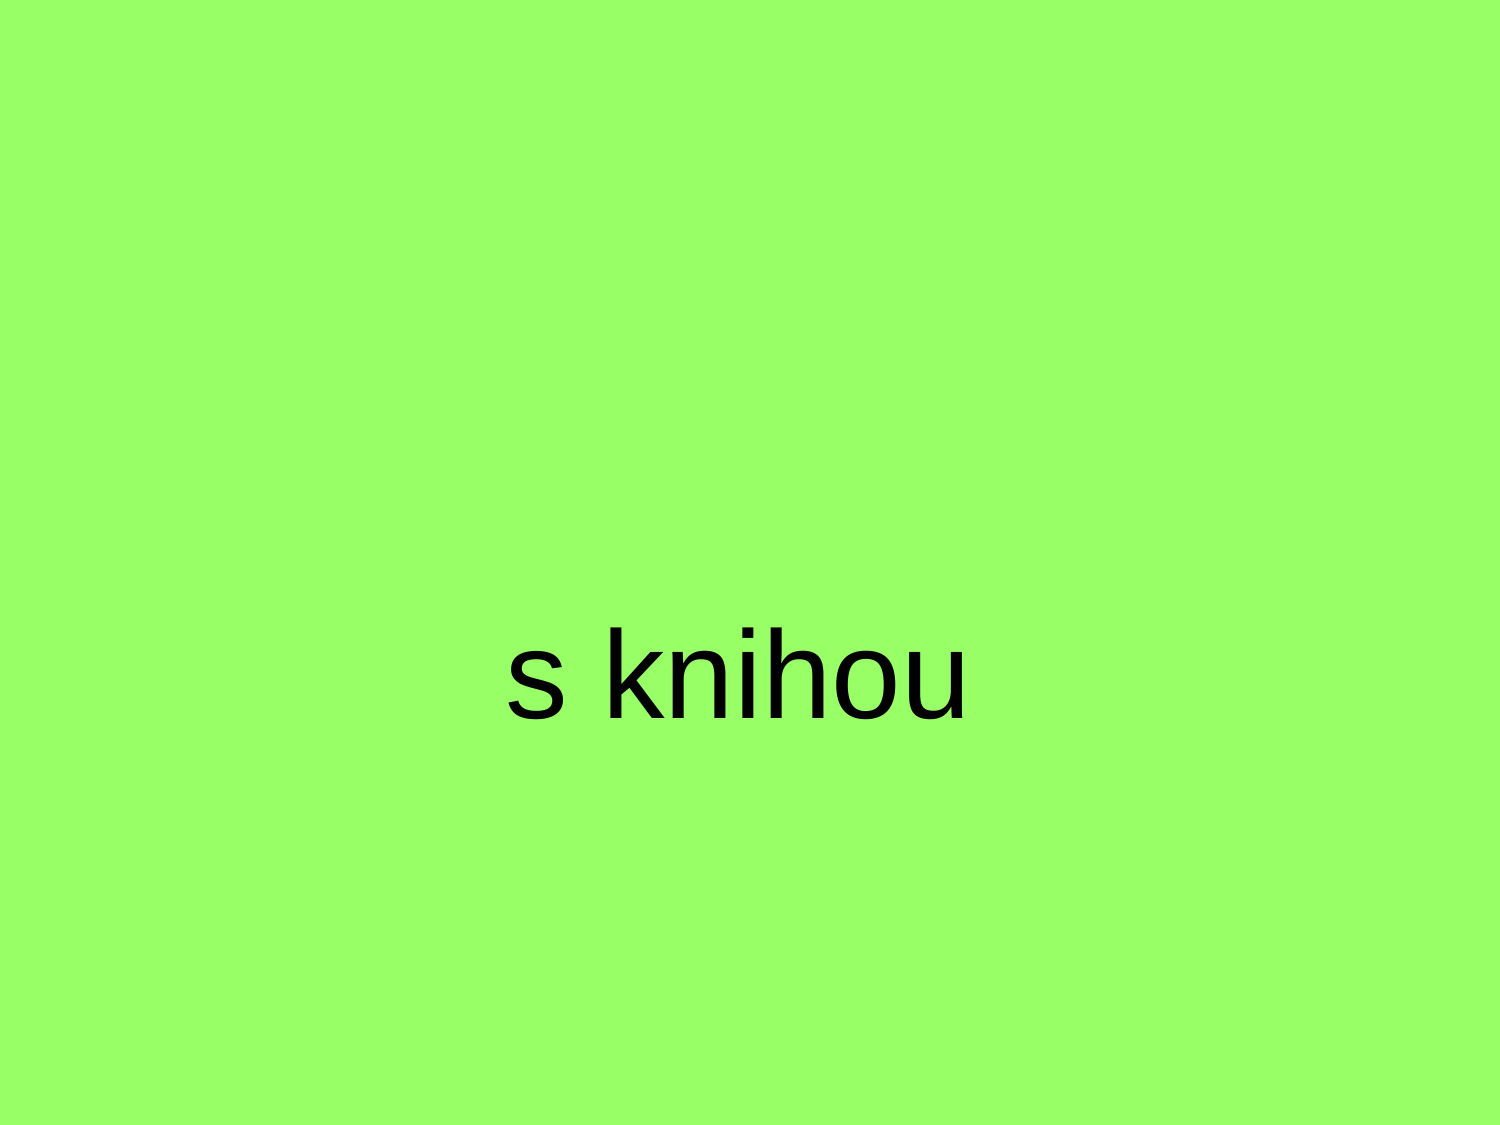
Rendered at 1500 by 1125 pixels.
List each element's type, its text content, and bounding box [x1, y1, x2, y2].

subtitle s knihou [76, 586, 1400, 921]
